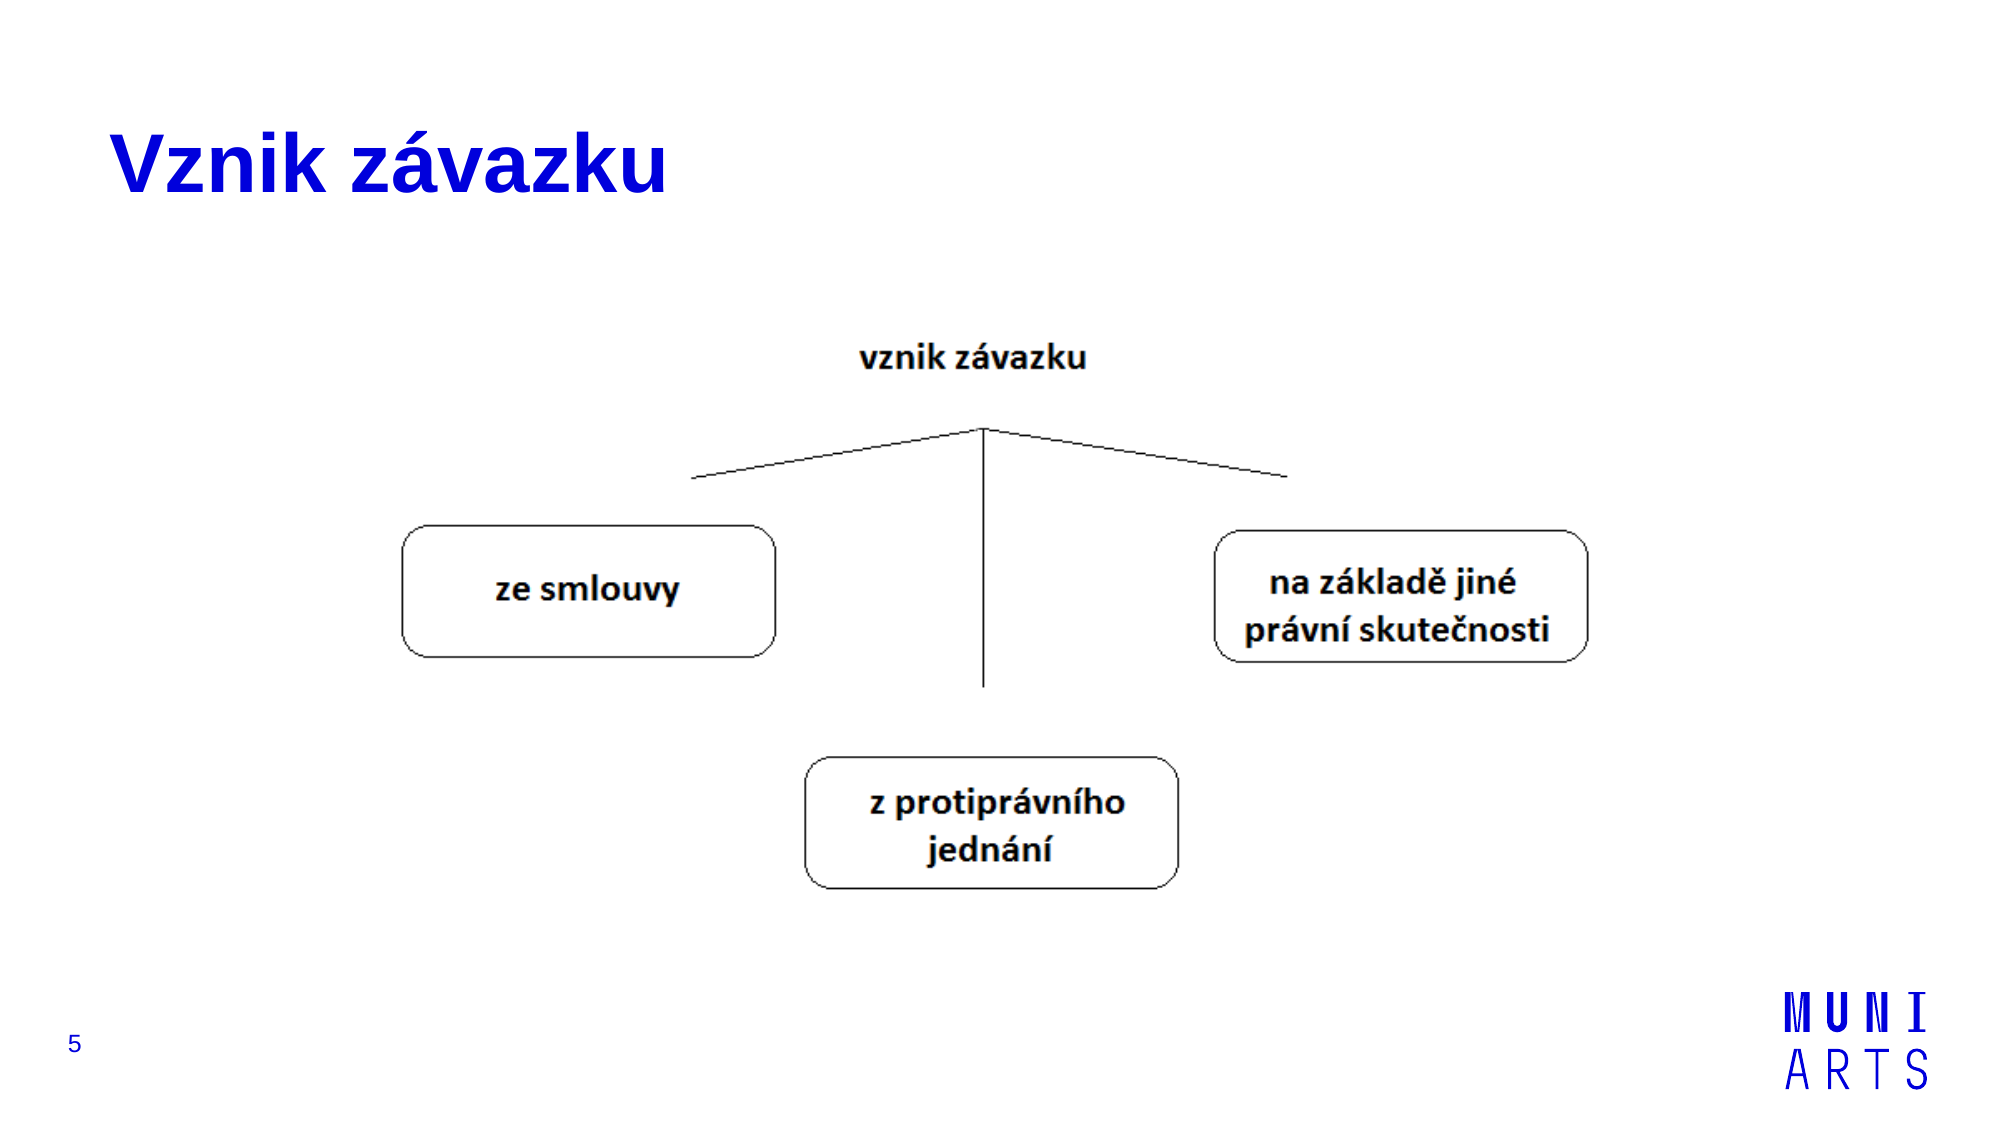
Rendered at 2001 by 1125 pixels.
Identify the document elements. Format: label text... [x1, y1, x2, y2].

text_box [67, 1021, 110, 1063]
picture [267, 302, 1757, 993]
title Vznik závazku [109, 125, 1874, 200]
